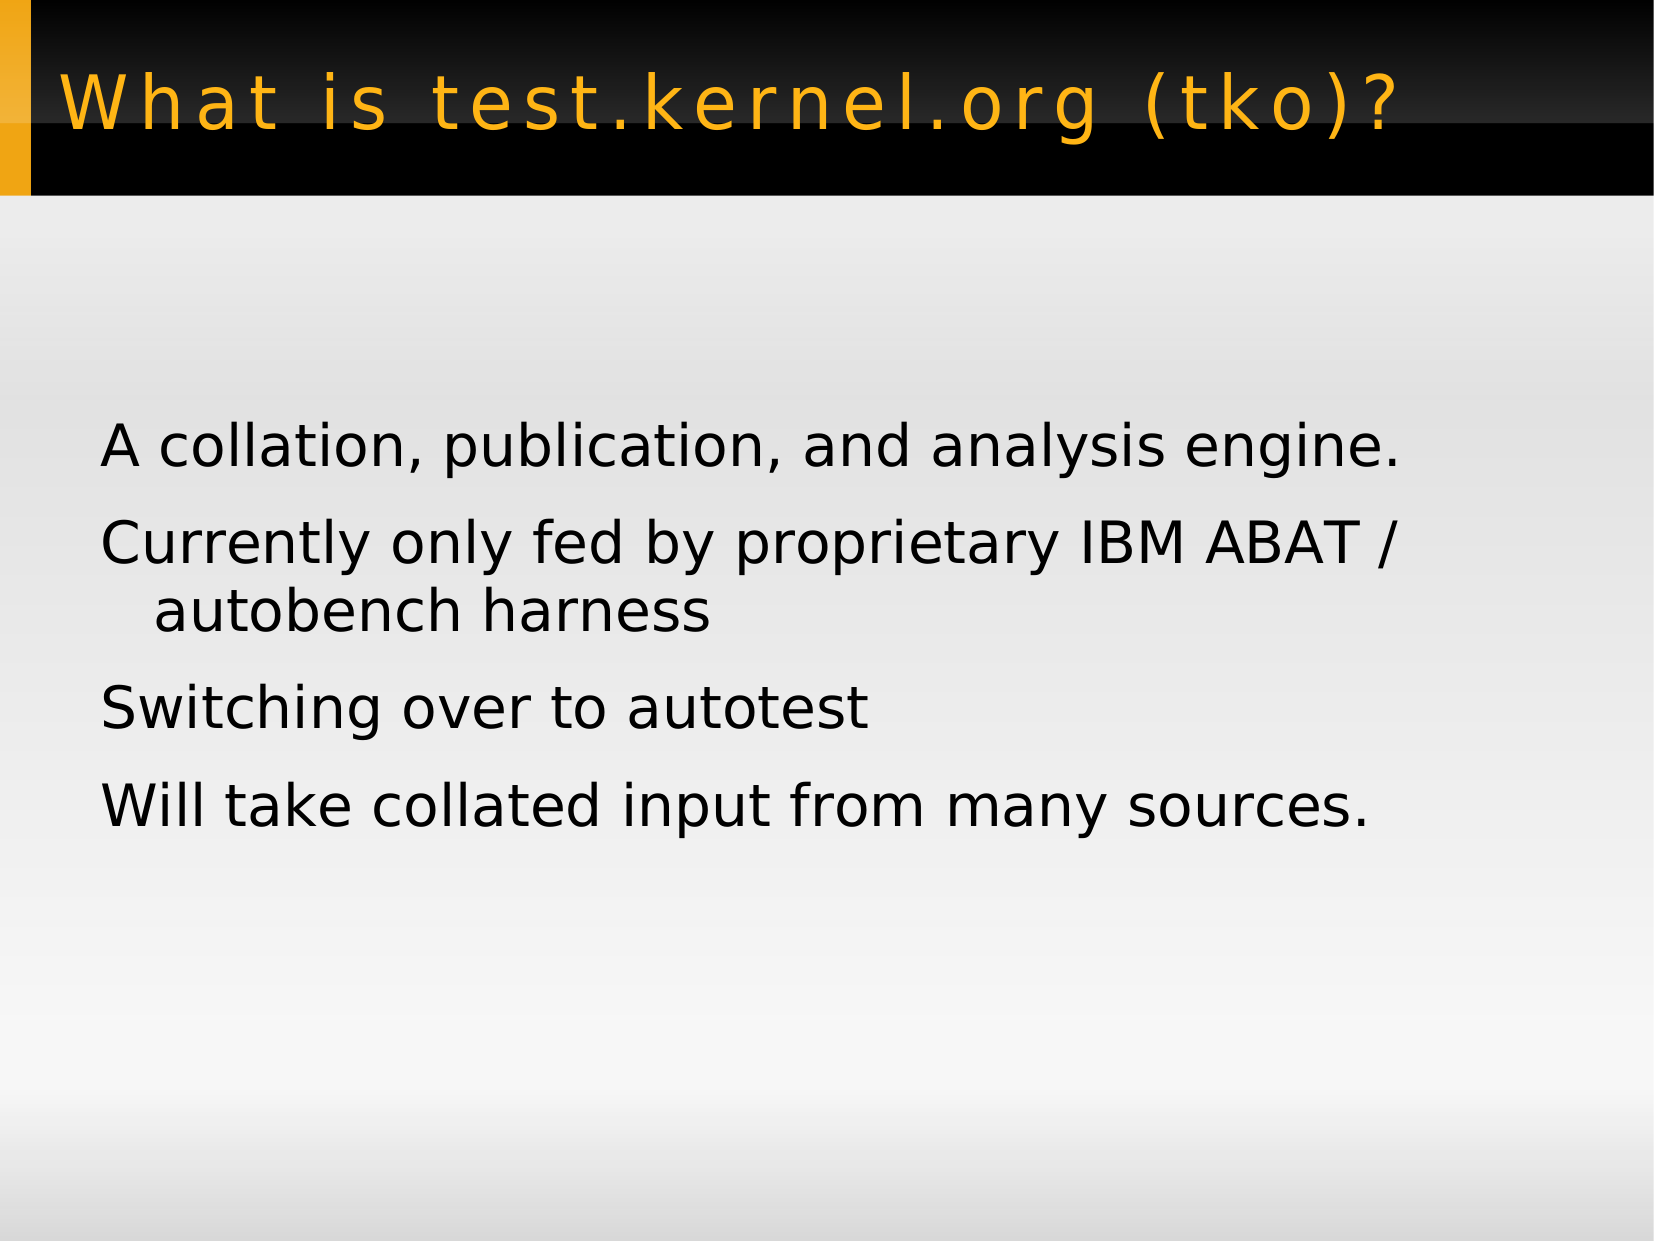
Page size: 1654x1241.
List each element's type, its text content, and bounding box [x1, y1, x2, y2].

picture [0, 0, 1654, 1241]
title What is test.kernel.org (tko)? [59, 29, 1576, 178]
list A collation, publication, and analysis engine. Currently only fed by proprietary IBM ABAT / autobench harness Switching over to autotest Will take collated input from many sources. [82, 412, 1571, 1109]
